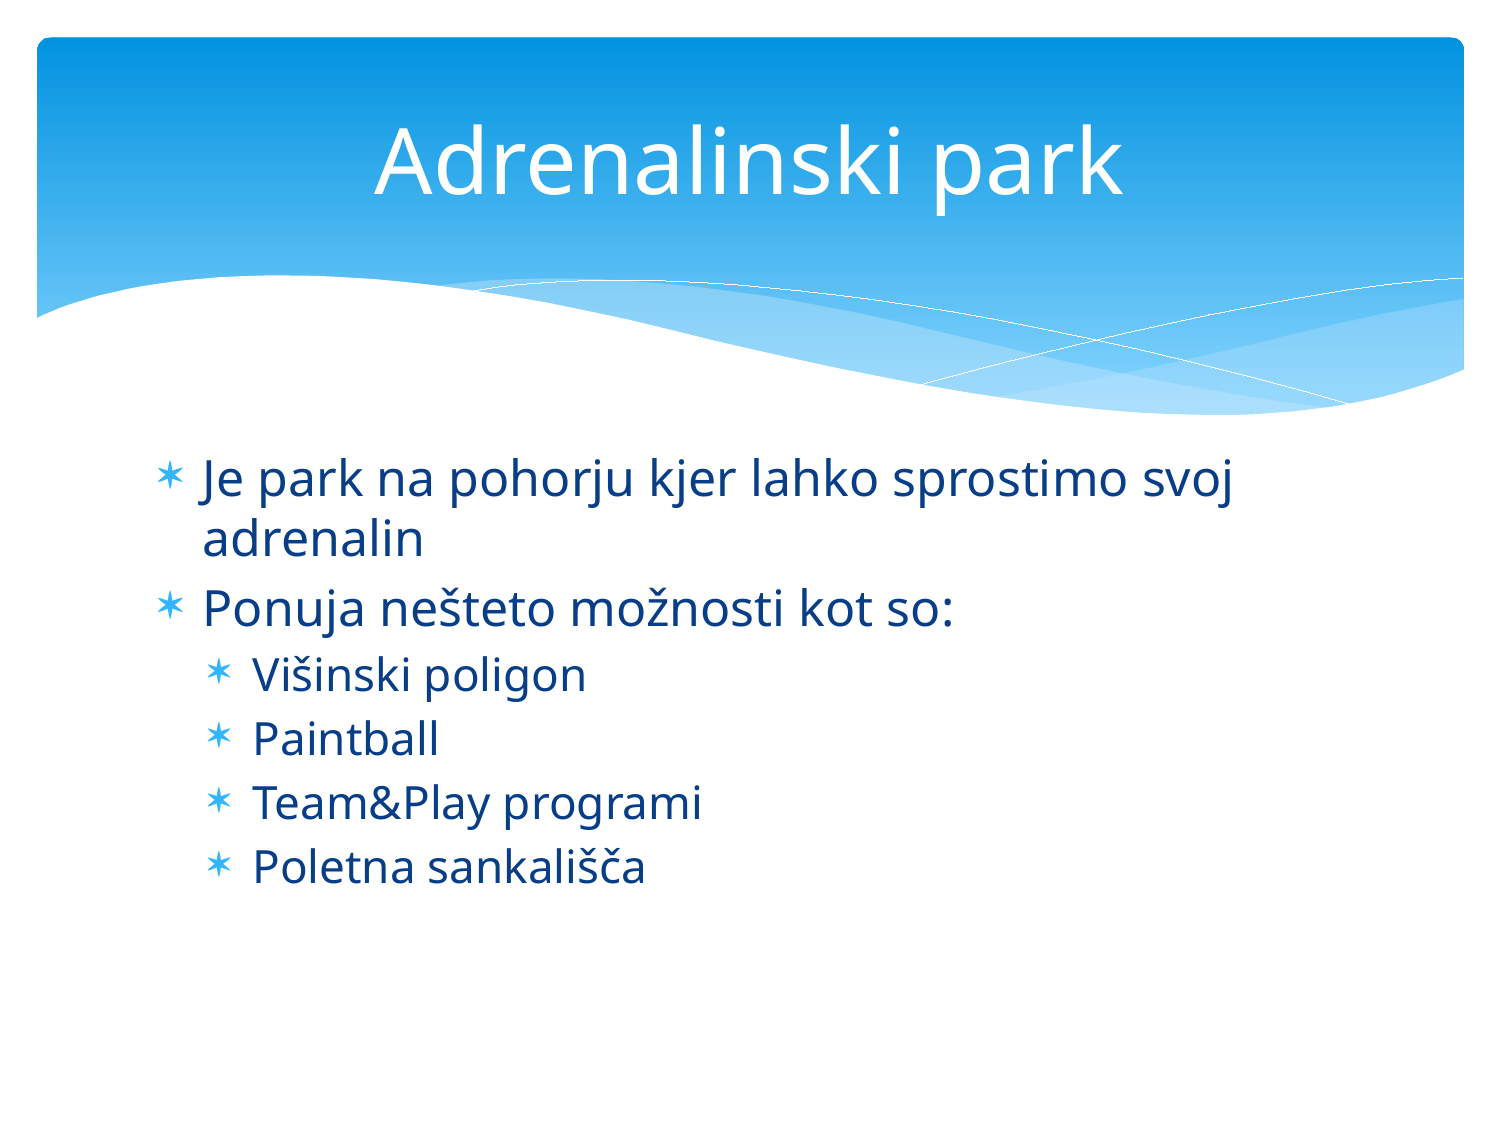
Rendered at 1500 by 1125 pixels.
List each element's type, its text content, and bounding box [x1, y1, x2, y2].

title Adrenalinski park [75, 55, 1425, 261]
list Je park na pohorju kjer lahko sprostimo svoj adrenalin Ponuja nešteto možnosti kot so: Višinski poligon Paintball Team&Play programi Poletna sankališča [142, 438, 1359, 1005]
